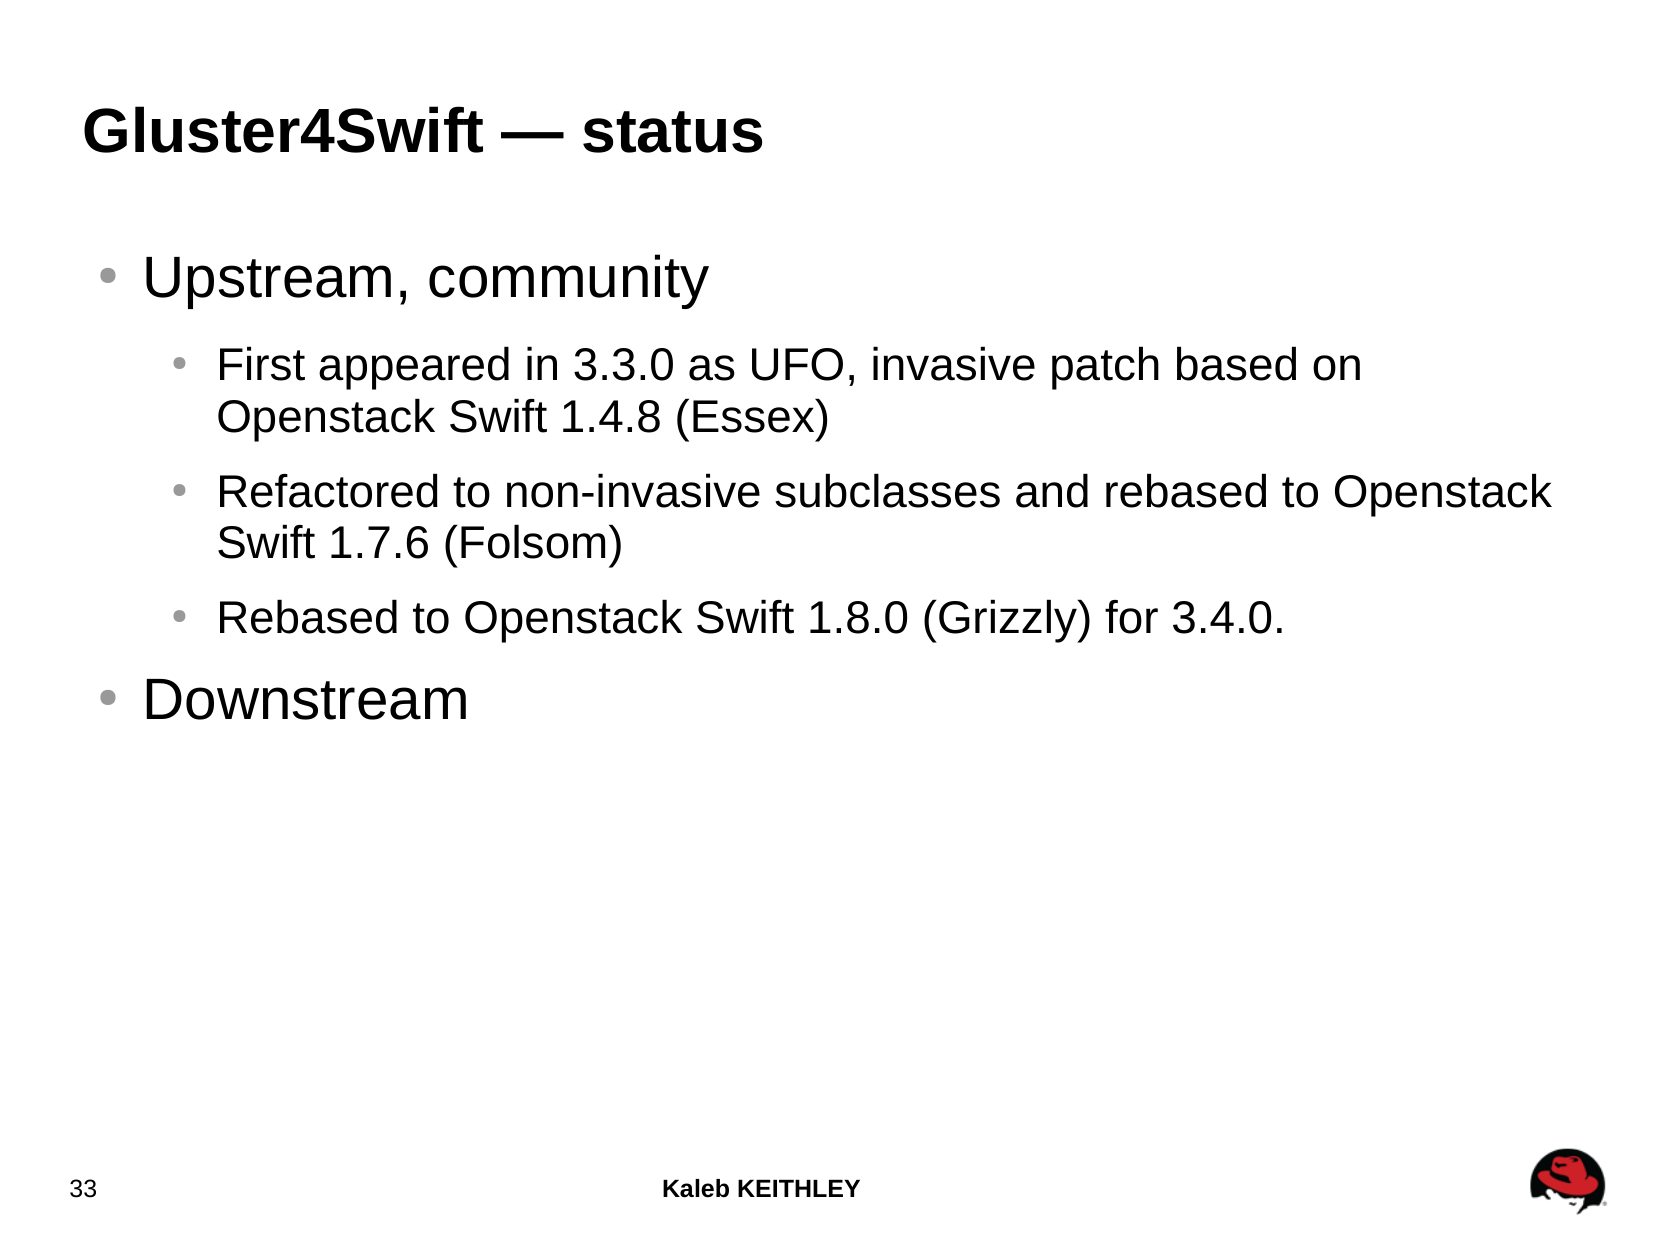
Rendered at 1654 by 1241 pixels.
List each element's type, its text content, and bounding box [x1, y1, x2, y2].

list Upstream, community First appeared in 3.3.0 as UFO, invasive patch based on Openstack Swift 1.4.8 (Essex) Refactored to non-invasive subclasses and rebased to Openstack Swift 1.7.6 (Folsom) Rebased to Openstack Swift 1.8.0 (Grizzly) for 3.4.0. Downstream [82, 244, 1571, 1039]
picture [1529, 1146, 1613, 1224]
title Gluster4Swift — status [82, 37, 1571, 226]
